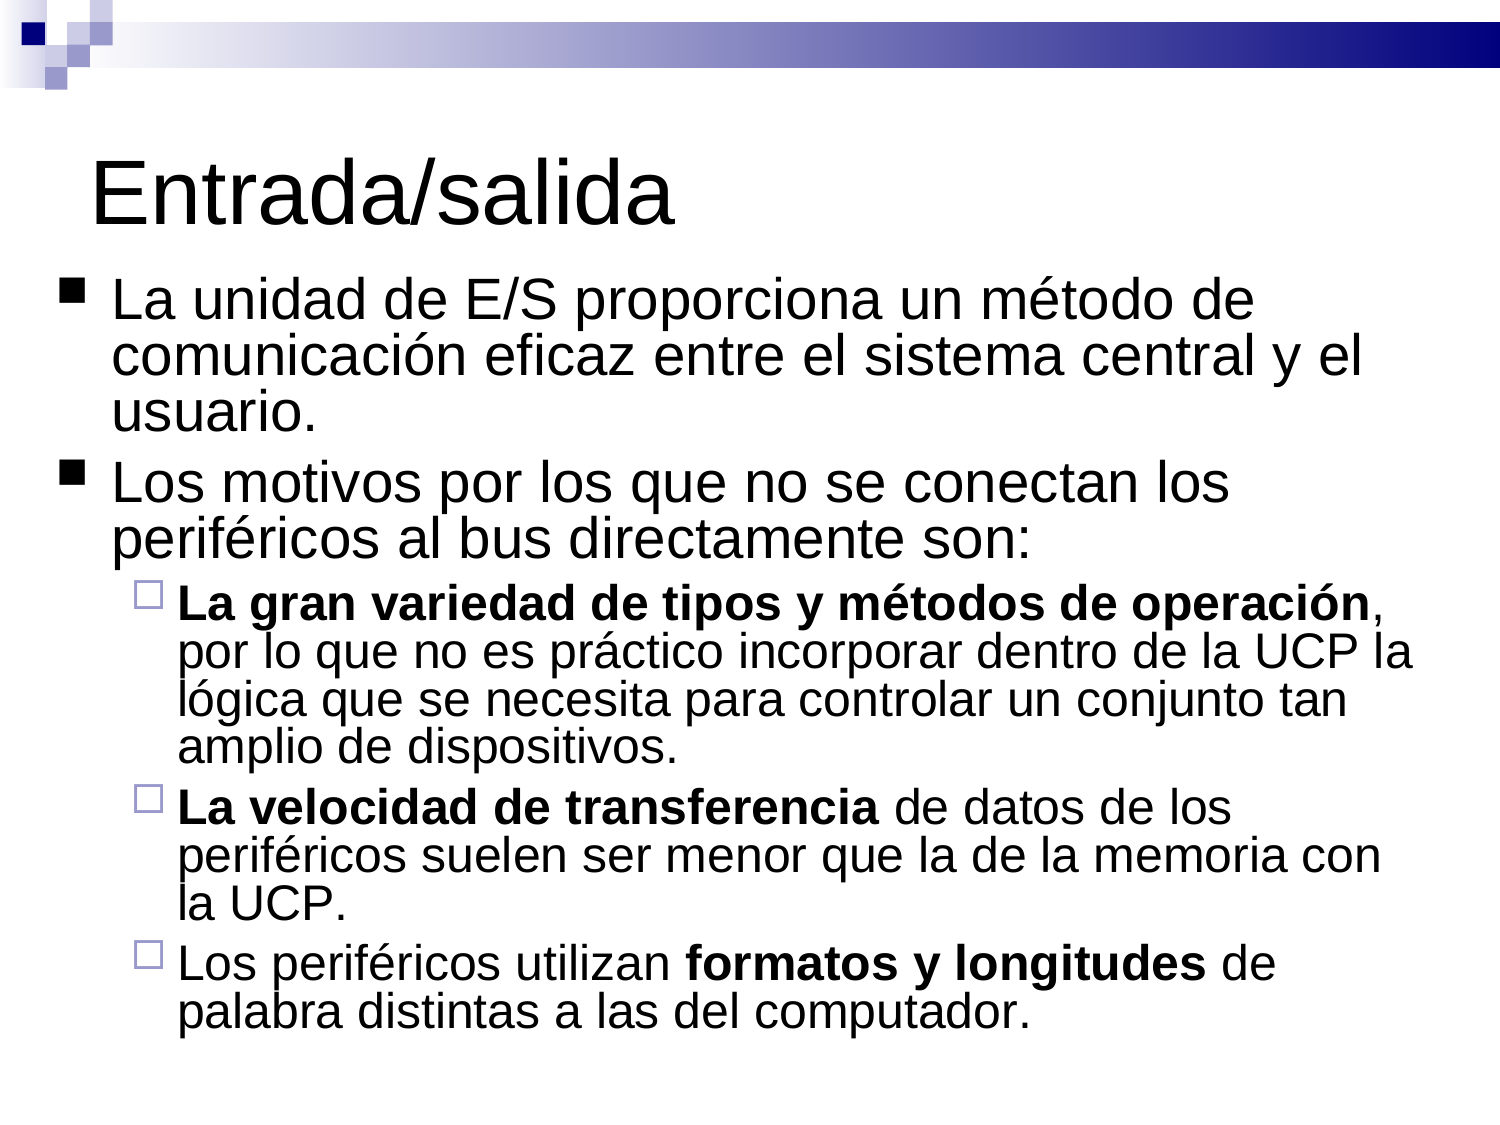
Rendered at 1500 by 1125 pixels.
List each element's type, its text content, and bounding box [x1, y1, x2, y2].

title Entrada/salida [75, 75, 1426, 267]
text_box La unidad de E/S proporciona un método de comunicación eficaz entre el sistema central y el usuario. Los motivos por los que no se conectan los periféricos al bus directamente son: La gran variedad de tipos y métodos de operación, por lo que no es práctico incorporar dentro de la UCP la lógica que se necesita para controlar un conjunto tan amplio de dispositivos. La velocidad de transferencia de datos de los periféricos suelen ser menor que la de la memoria con la UCP. Los periféricos utilizan formatos y longitudes de palabra distintas a las del computador. [41, 267, 1436, 1059]
